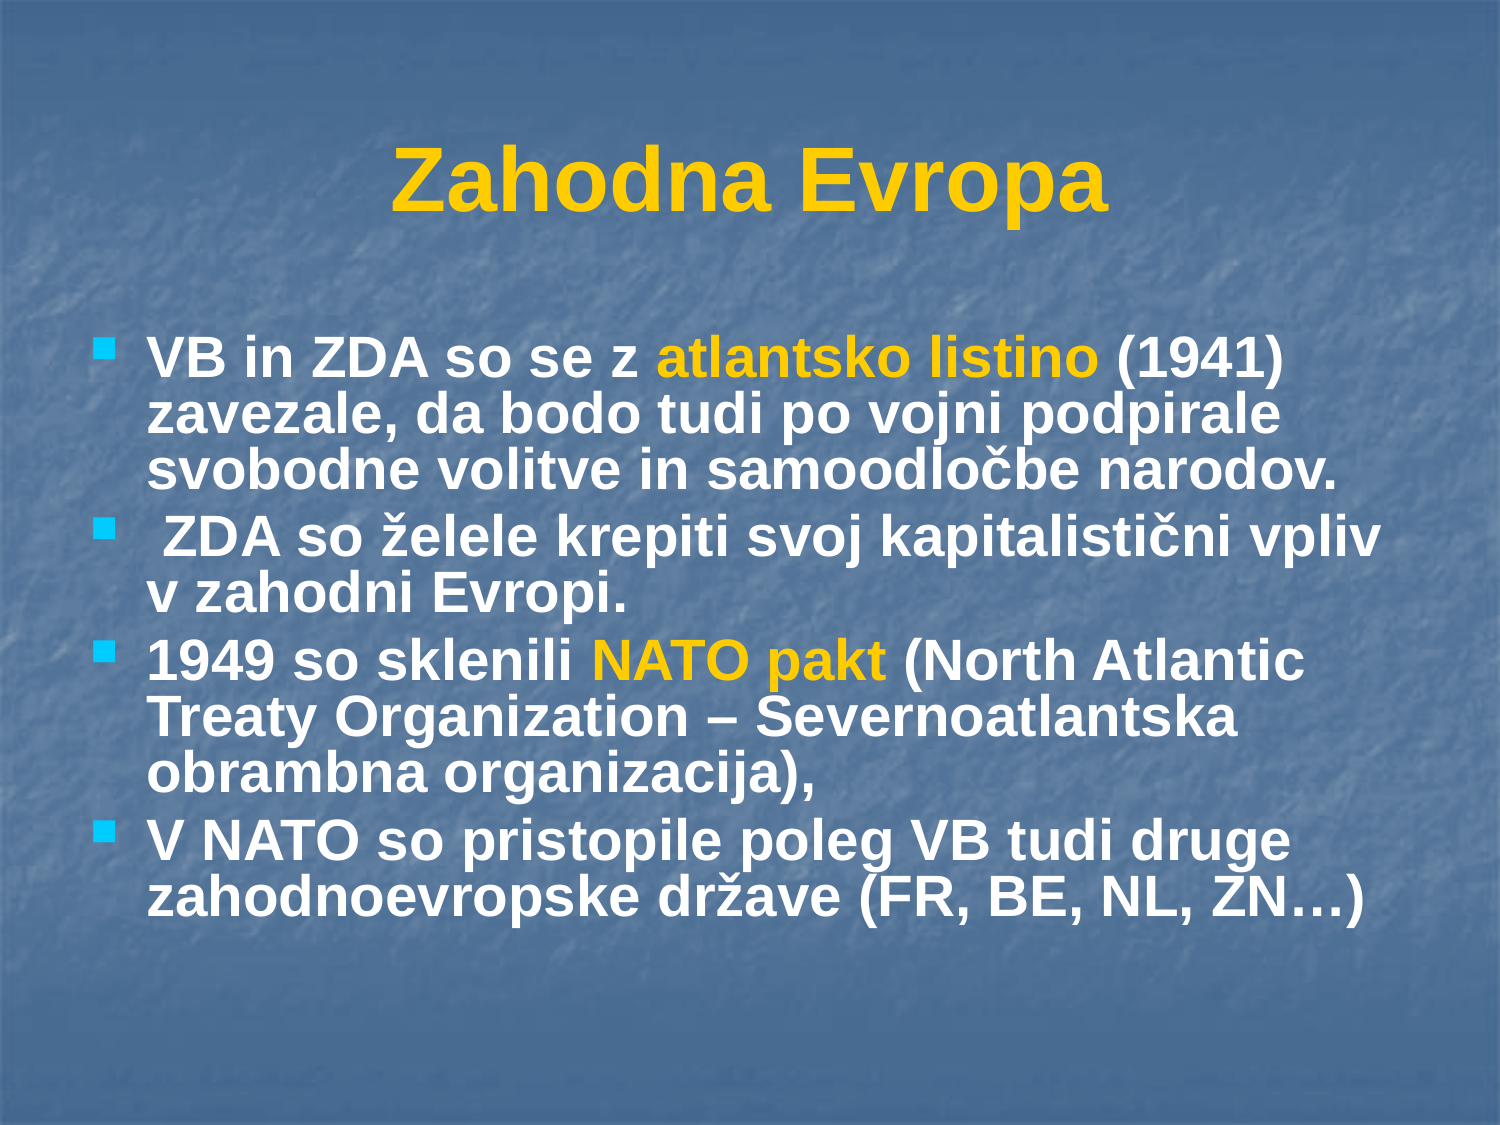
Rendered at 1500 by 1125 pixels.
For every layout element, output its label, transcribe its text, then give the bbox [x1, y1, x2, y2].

picture [0, 0, 1500, 1125]
list VB in ZDA so se z atlantsko listino (1941) zavezale, da bodo tudi po vojni podpirale svobodne volitve in samoodločbe narodov. ZDA so želele krepiti svoj kapitalistični vpliv v zahodni Evropi. 1949 so sklenili NATO pakt (North Atlantic Treaty Organization – Severnoatlantska obrambna organizacija), V NATO so pristopile poleg VB tudi druge zahodnoevropske države (FR, BE, NL, ZN…) [75, 324, 1425, 1000]
title Zahodna Evropa [75, 62, 1425, 288]
